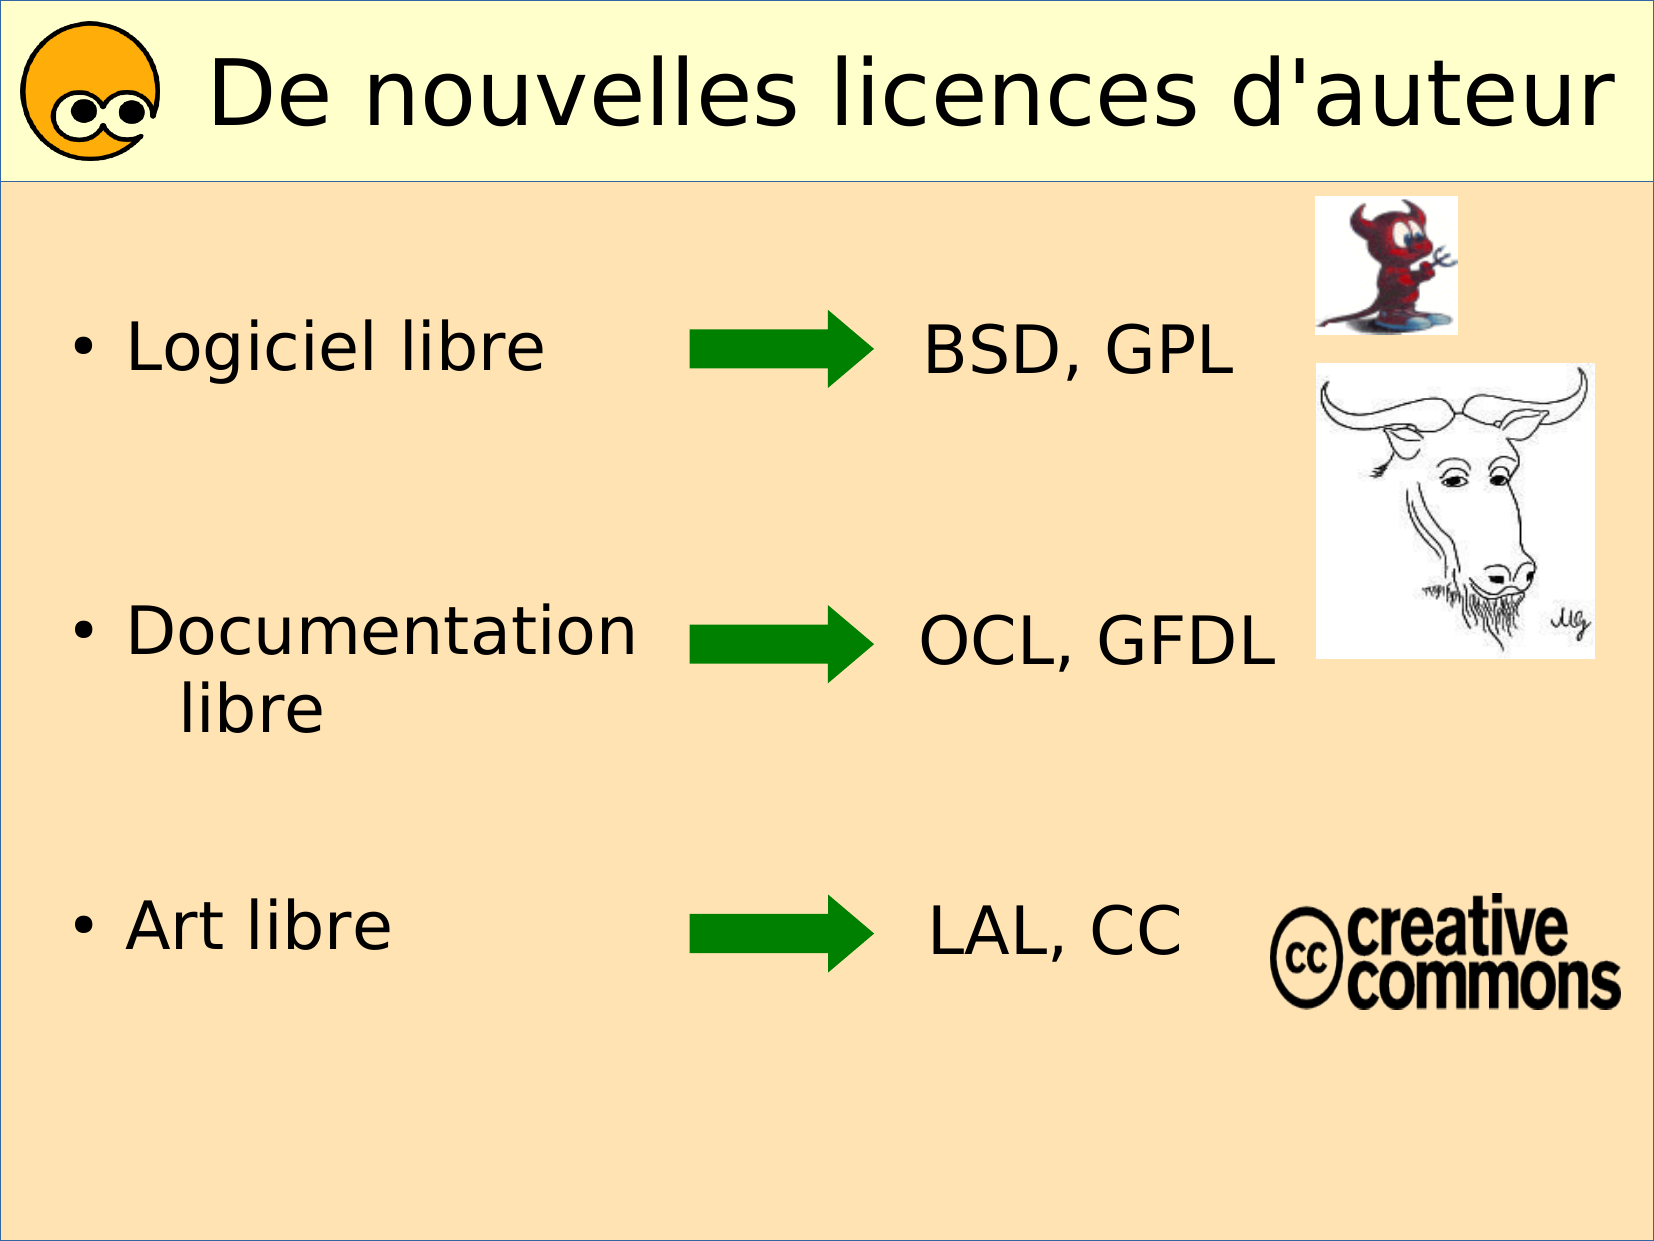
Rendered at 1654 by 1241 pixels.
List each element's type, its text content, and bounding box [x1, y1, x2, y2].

title De nouvelles licences d'auteur [203, 33, 1620, 154]
picture [20, 21, 160, 161]
text_box BSD, GPL [866, 304, 1291, 398]
picture [1315, 196, 1458, 335]
text_box [689, 605, 875, 684]
text_box OCL, GFDL [876, 594, 1318, 698]
list Logiciel libre [36, 308, 642, 399]
list Art libre [36, 887, 598, 995]
list Documentation libre [36, 592, 653, 748]
text_box LAL, CC [912, 884, 1325, 978]
picture [1316, 363, 1595, 660]
text_box [689, 894, 875, 973]
text_box [689, 309, 866, 388]
picture [1270, 893, 1621, 1010]
